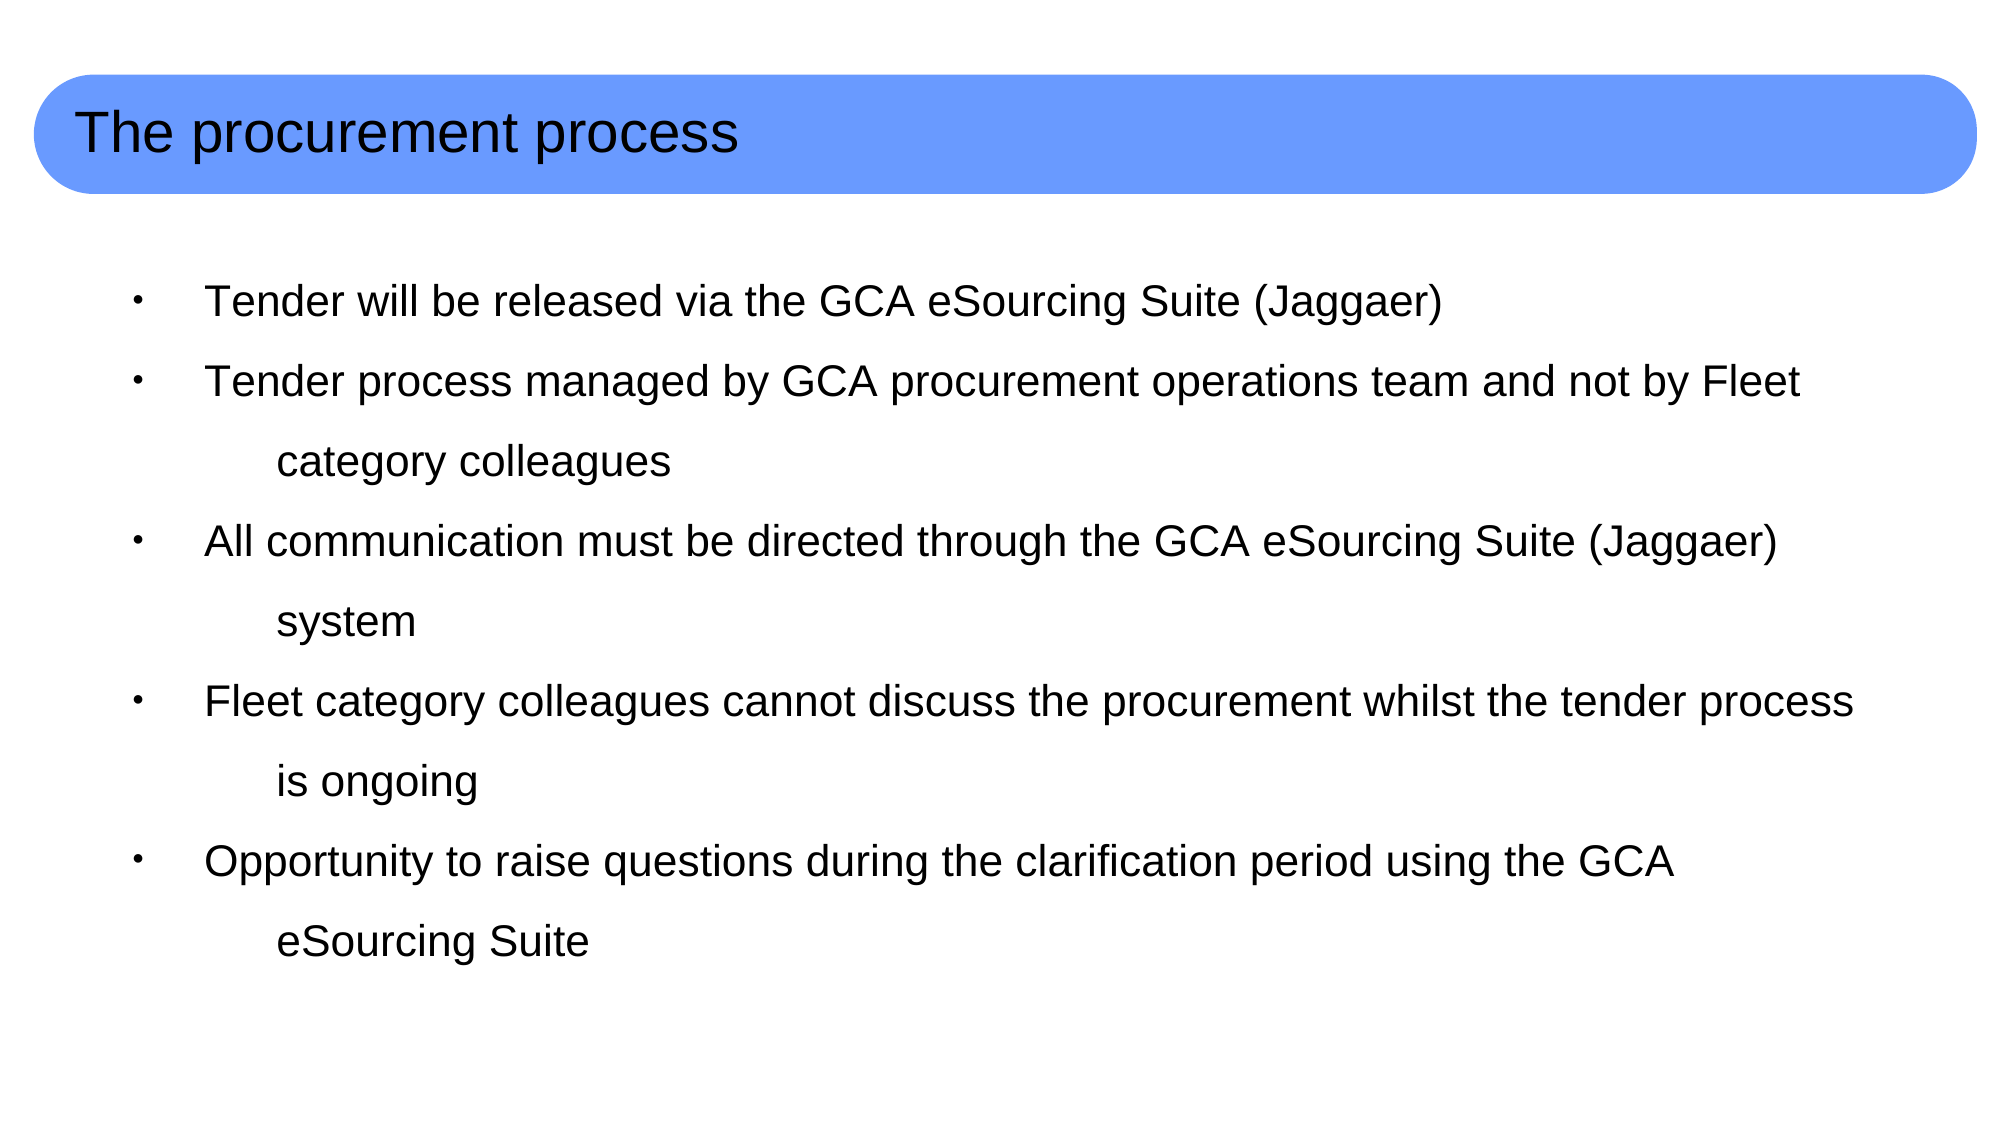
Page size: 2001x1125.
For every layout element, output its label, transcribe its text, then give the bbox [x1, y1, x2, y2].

title The procurement process [74, 94, 1647, 182]
title Tender will be released via the GCA eSourcing Suite (Jaggaer) Tender process managed by GCA procurement operations team and not by Fleet category colleagues All communication must be directed through the GCA eSourcing Suite (Jaggaer) system Fleet category colleagues cannot discuss the procurement whilst the tender process is ongoing Opportunity to raise questions during the clarification period using the GCA eSourcing Suite [76, 245, 1888, 1003]
